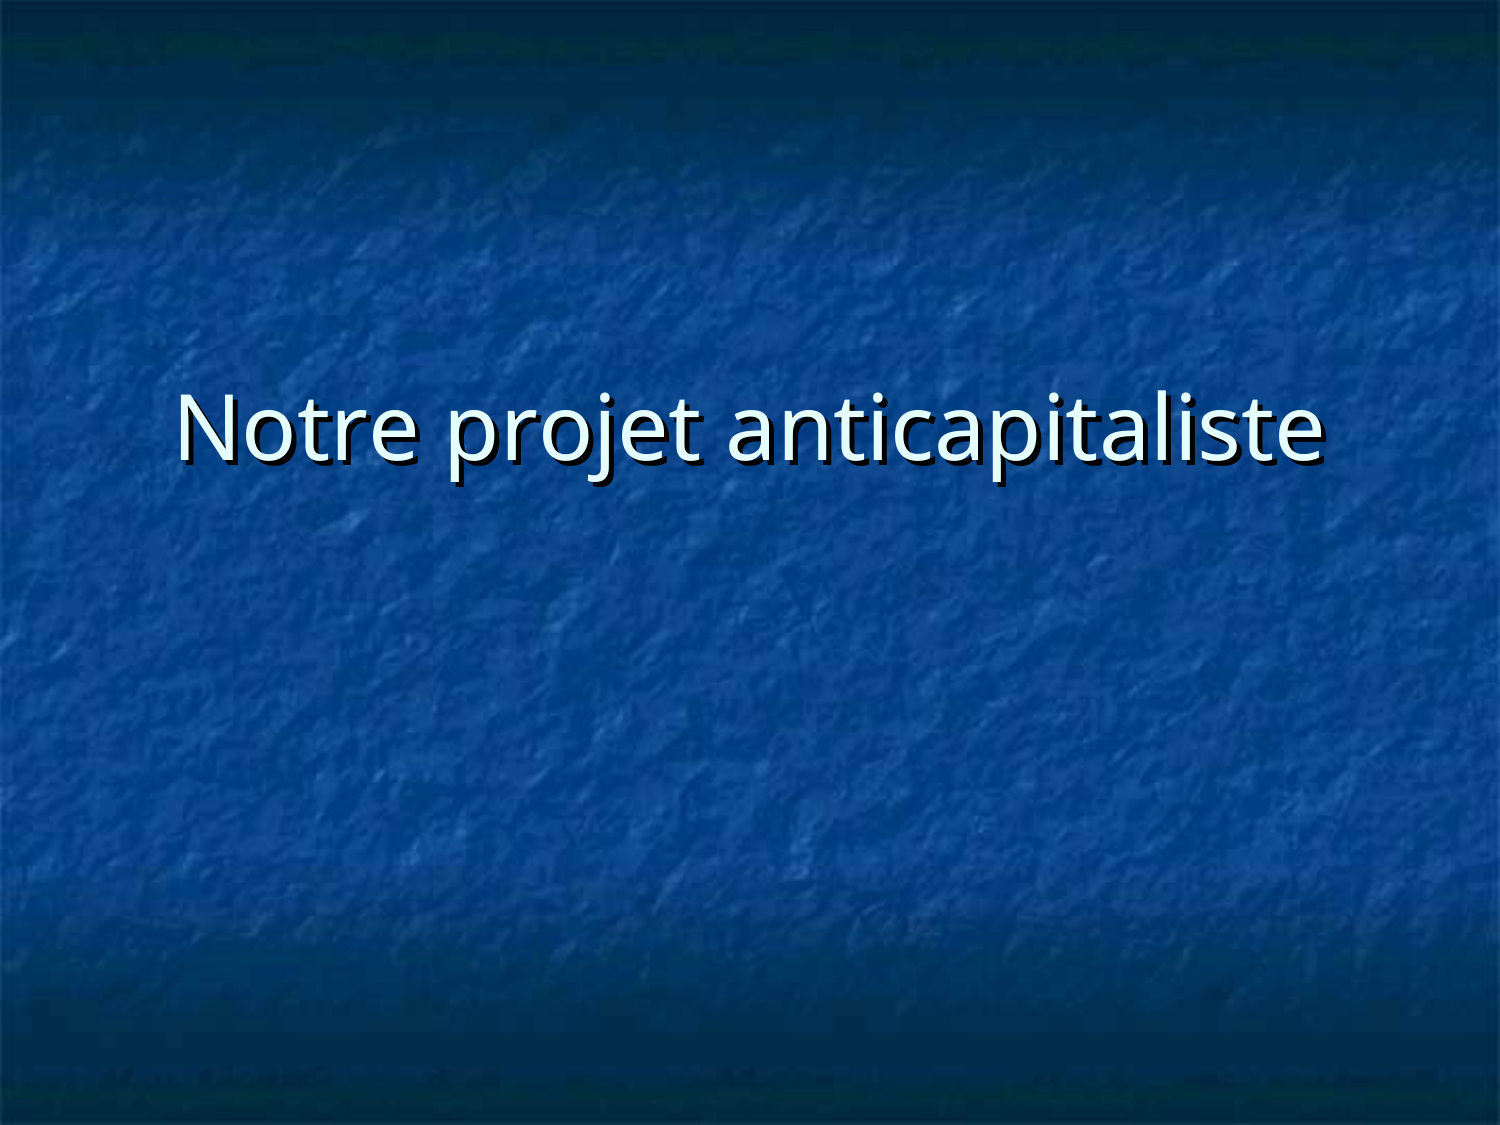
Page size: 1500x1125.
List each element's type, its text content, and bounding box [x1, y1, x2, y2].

title Notre projet anticapitaliste [112, 275, 1388, 576]
picture [0, 0, 1500, 1125]
